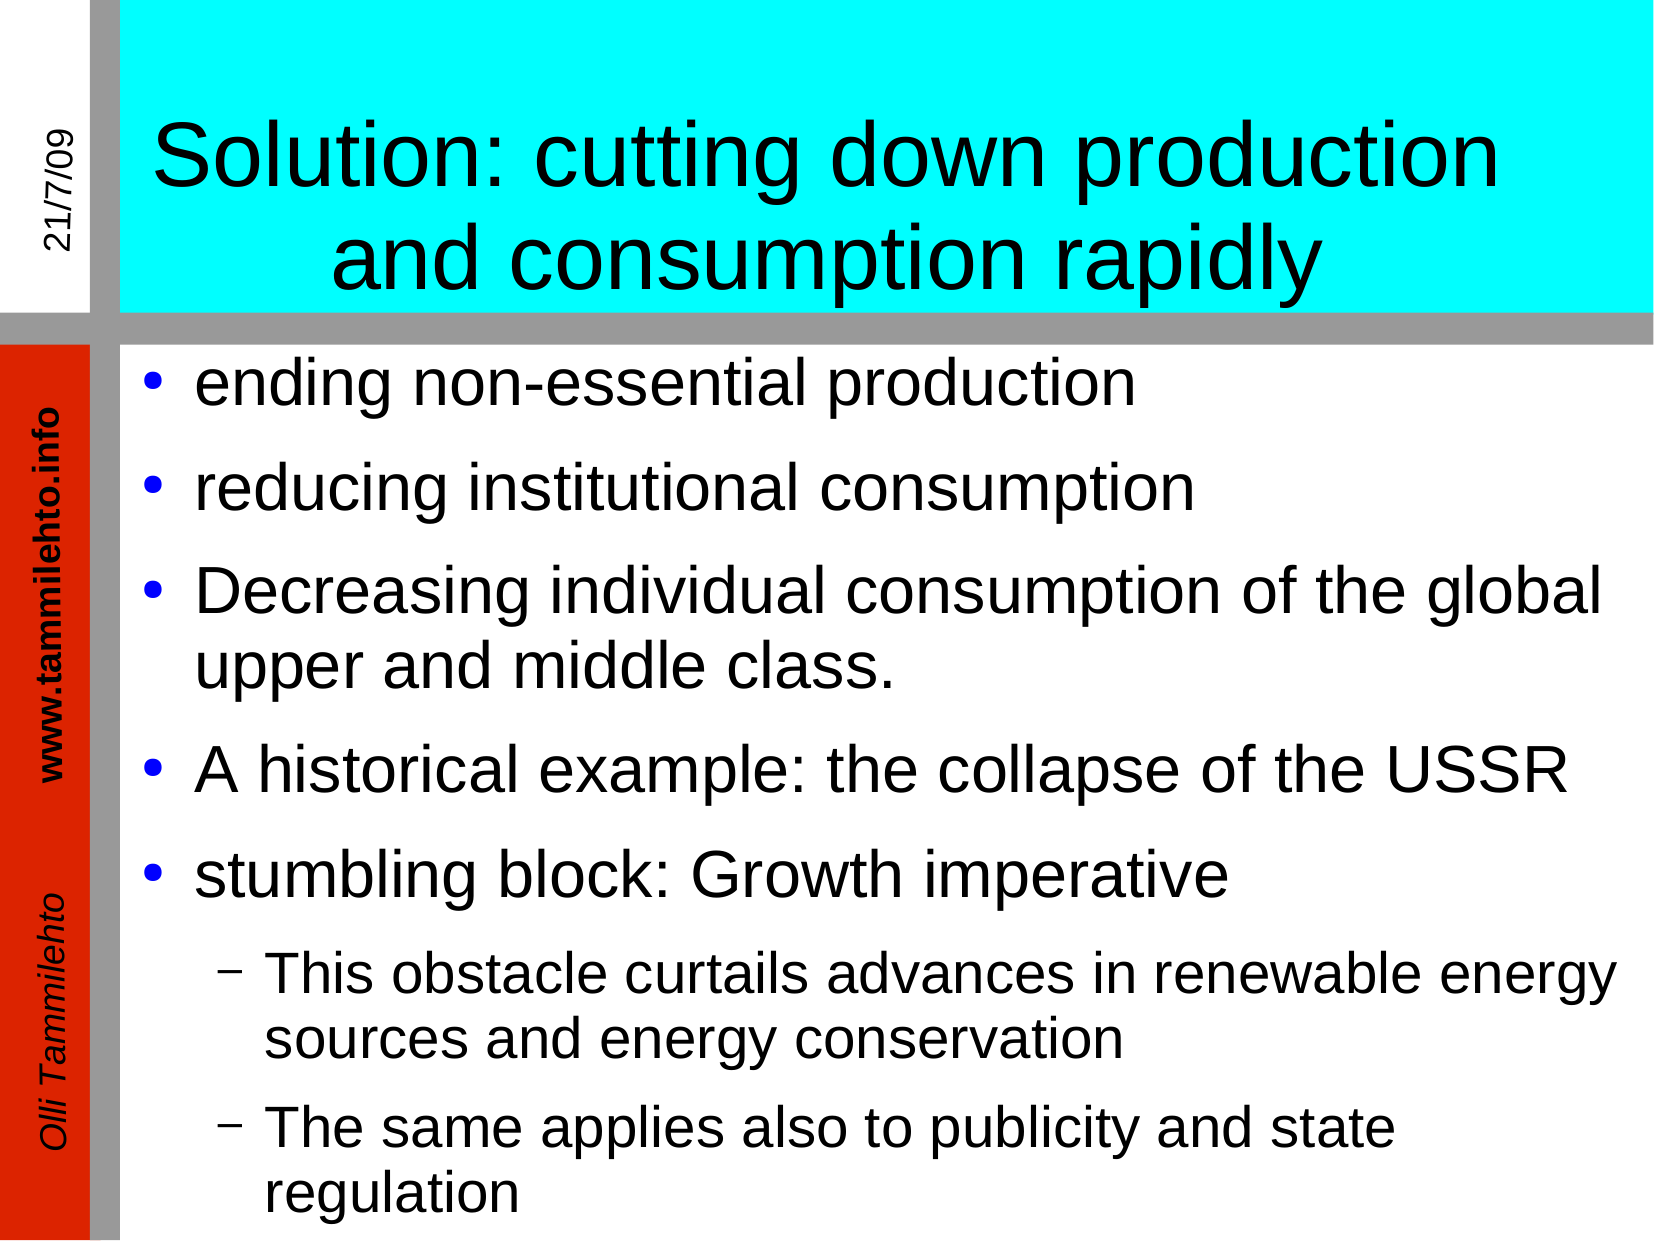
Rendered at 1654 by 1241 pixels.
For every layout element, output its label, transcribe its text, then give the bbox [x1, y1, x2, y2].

title Solution: cutting down production and consumption rapidly [121, 103, 1534, 310]
list ending non-essential production reducing institutional consumption Decreasing individual consumption of the global upper and middle class. A historical example: the collapse of the USSR stumbling block: Growth imperative This obstacle curtails advances in renewable energy sources and energy conservation The same applies also to publicity and state regulation [123, 345, 1654, 1225]
